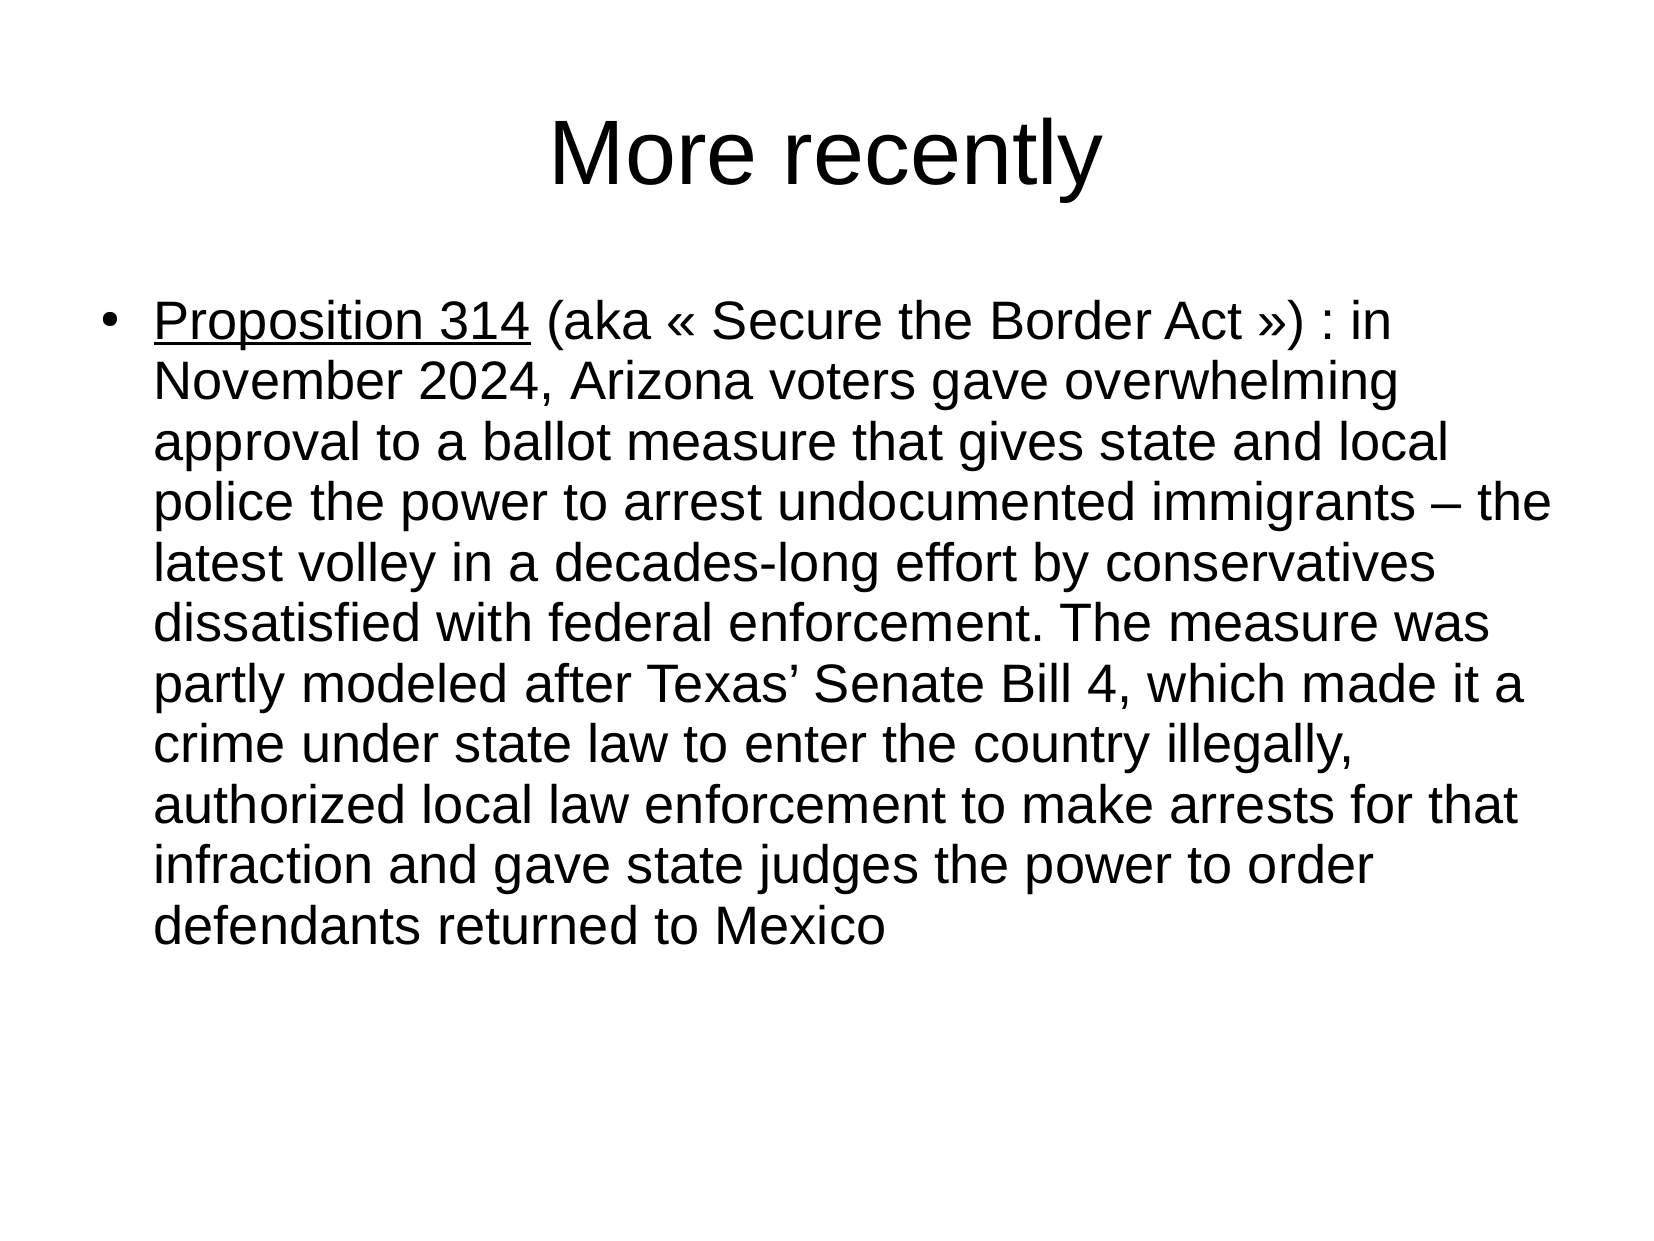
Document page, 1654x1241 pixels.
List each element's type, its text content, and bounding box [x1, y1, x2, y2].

list Proposition 314 (aka « Secure the Border Act ») : in November 2024, Arizona voters gave overwhelming approval to a ballot measure that gives state and local police the power to arrest undocumented immigrants – the latest volley in a decades-long effort by conservatives dissatisfied with federal enforcement. The measure was partly modeled after Texas’ Senate Bill 4, which made it a crime under state law to enter the country illegally, authorized local law enforcement to make arrests for that infraction and gave state judges the power to order defendants returned to Mexico [82, 290, 1571, 1109]
title More recently [82, 49, 1571, 257]
